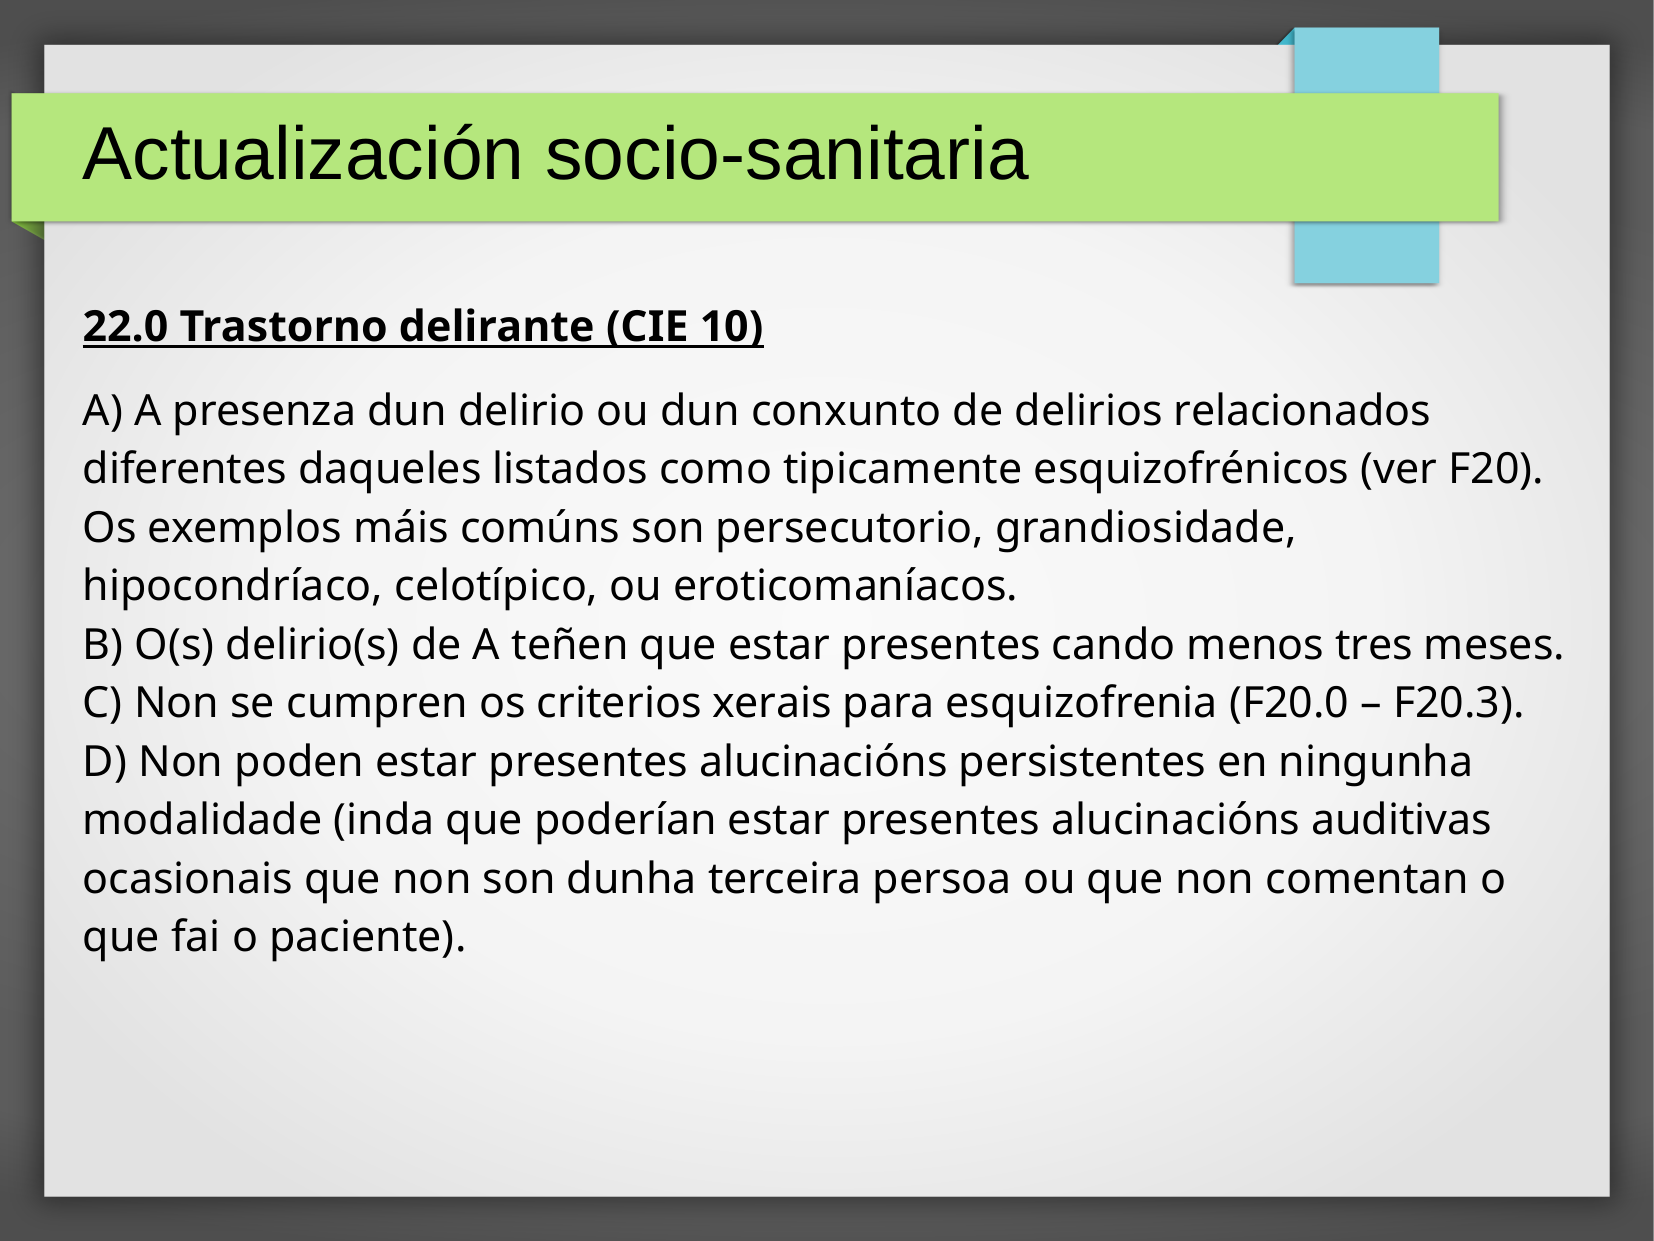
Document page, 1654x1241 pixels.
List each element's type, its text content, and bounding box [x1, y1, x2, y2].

list 22.0 Trastorno delirante (CIE 10) A) A presenza dun delirio ou dun conxunto de delirios relacionados diferentes daqueles listados como tipicamente esquizofrénicos (ver F20). Os exemplos máis comúns son persecutorio, grandiosidade, hipocondríaco, celotípico, ou eroticomaníacos. B) O(s) delirio(s) de A teñen que estar presentes cando menos tres meses. C) Non se cumpren os criterios xerais para esquizofrenia (F20.0 – F20.3). D) Non poden estar presentes alucinacións persistentes en ningunha modalidade (inda que poderían estar presentes alucinacións auditivas ocasionais que non son dunha terceira persoa ou que non comentan o que fai o paciente). [82, 295, 1571, 1015]
title Actualización socio-sanitaria [82, 94, 1264, 213]
picture [0, 0, 1654, 1241]
